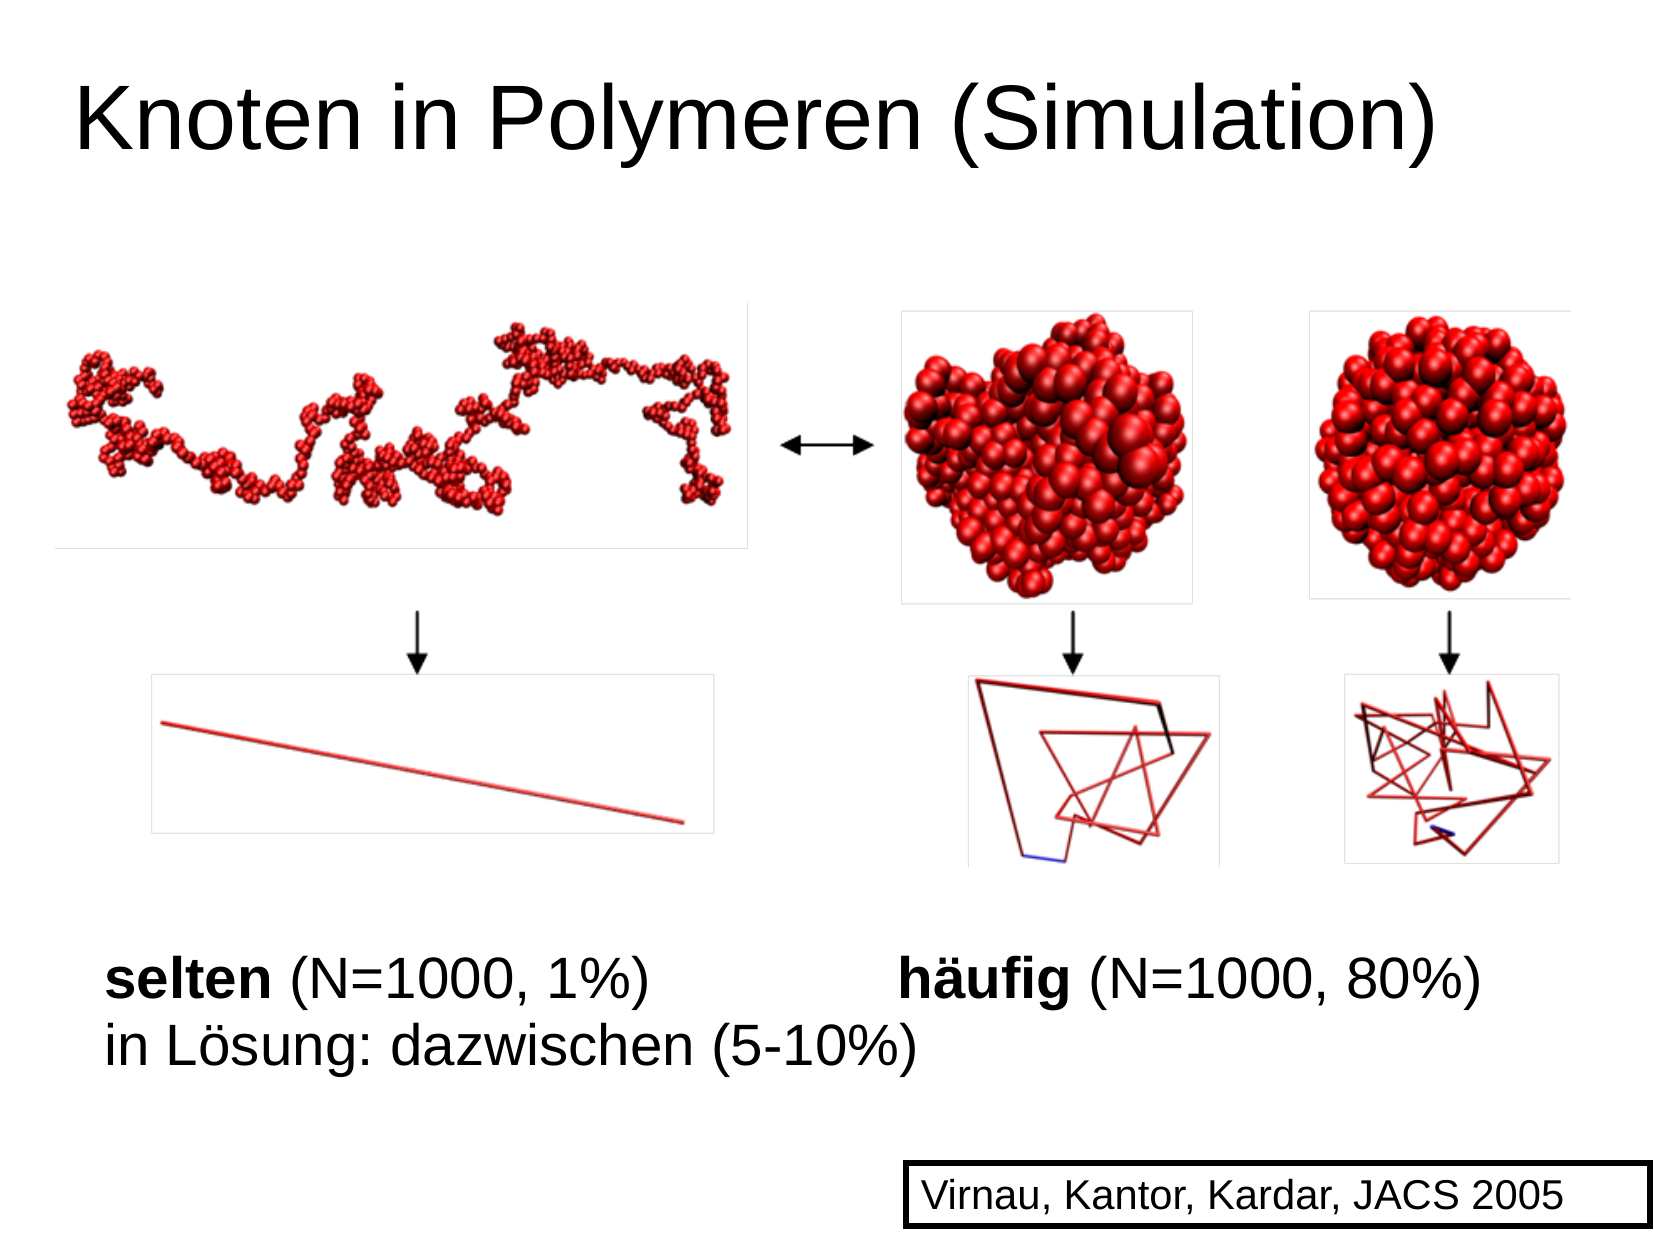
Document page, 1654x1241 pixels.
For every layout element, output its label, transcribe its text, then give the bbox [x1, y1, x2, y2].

picture [55, 303, 1571, 867]
text_box Virnau, Kantor, Kardar, JACS 2005 [906, 1163, 1651, 1227]
text_box selten (N=1000, 1%) häufig (N=1000, 80%) in Lösung: dazwischen (5-10%) [0, 936, 1627, 1086]
text_box Knoten in Polymeren (Simulation) [59, 59, 1625, 177]
